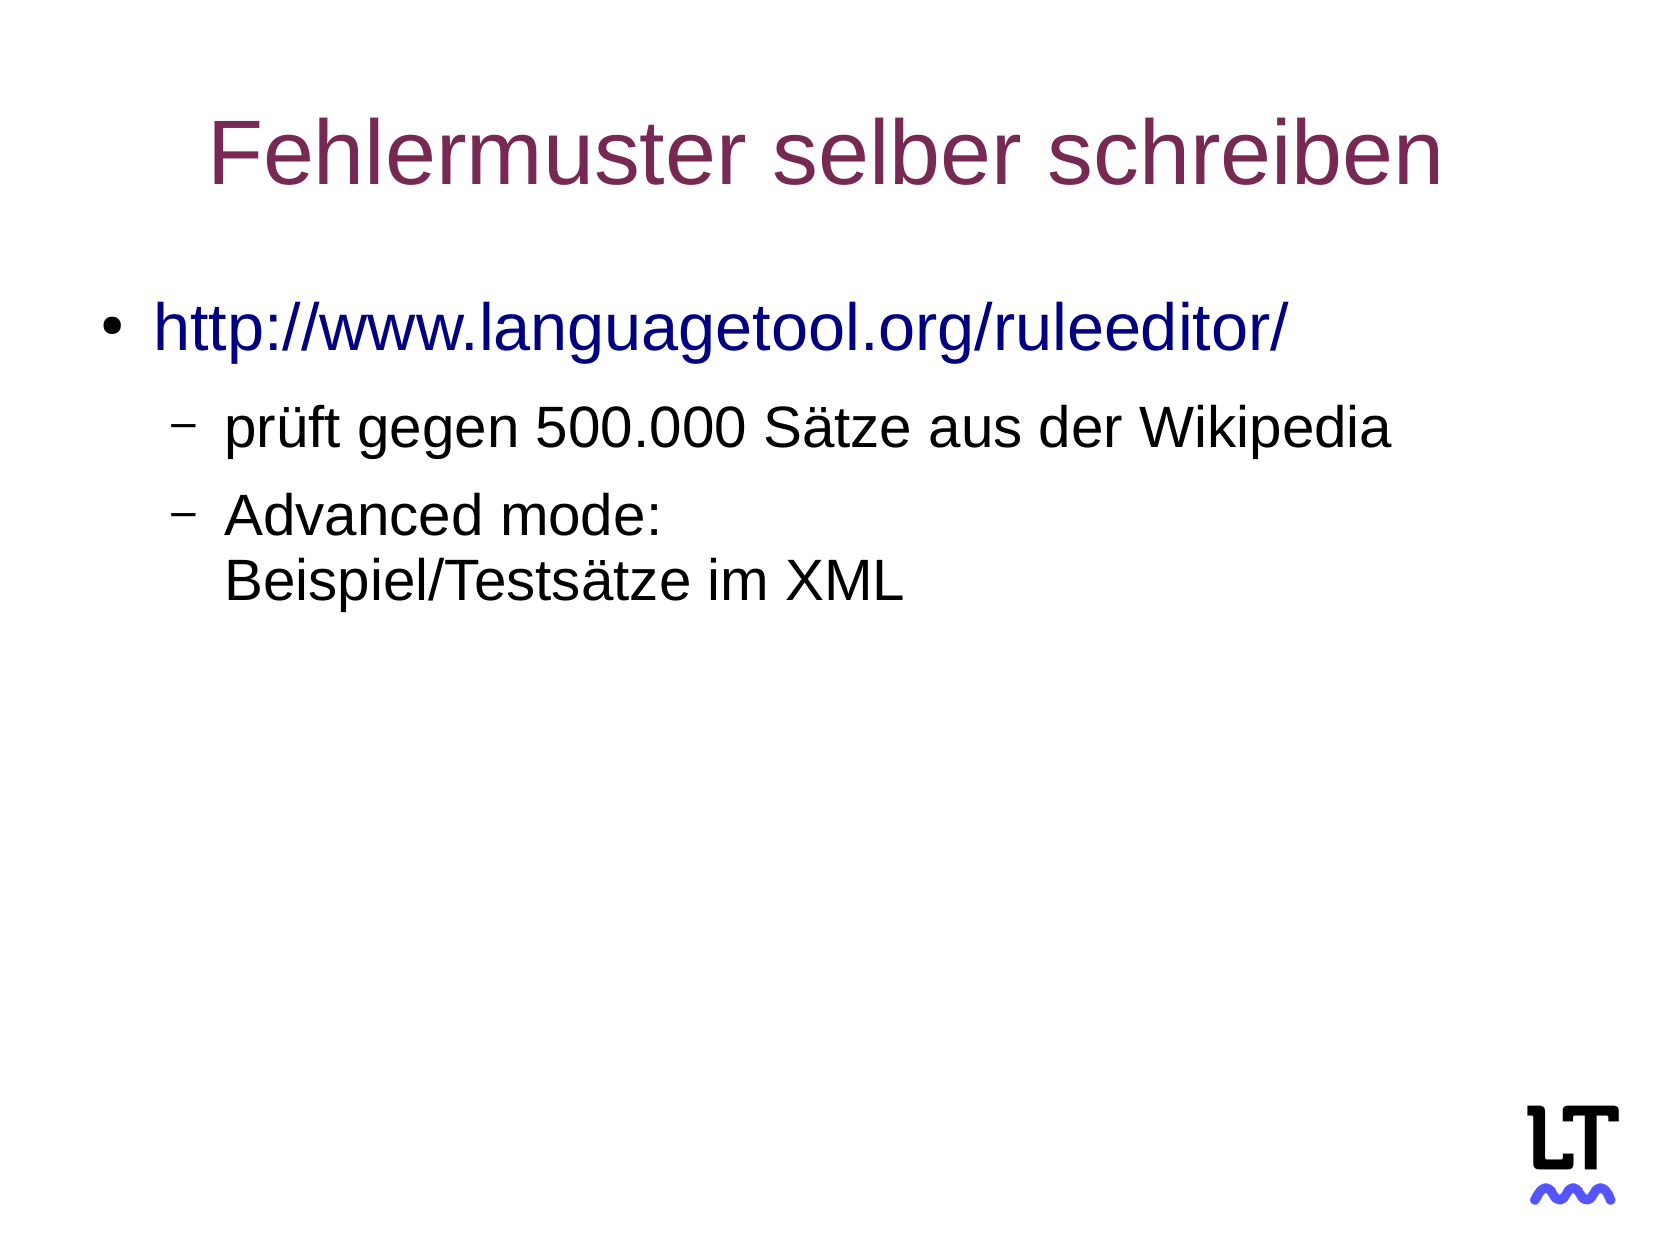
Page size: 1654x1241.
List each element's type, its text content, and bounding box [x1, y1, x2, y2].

picture [1500, 1086, 1645, 1229]
title Fehlermuster selber schreiben [82, 49, 1571, 257]
list http://www.languagetool.org/ruleeditor/ prüft gegen 500.000 Sätze aus der Wikipedia Advanced mode: Beispiel/Testsätze im XML [82, 290, 1538, 1010]
